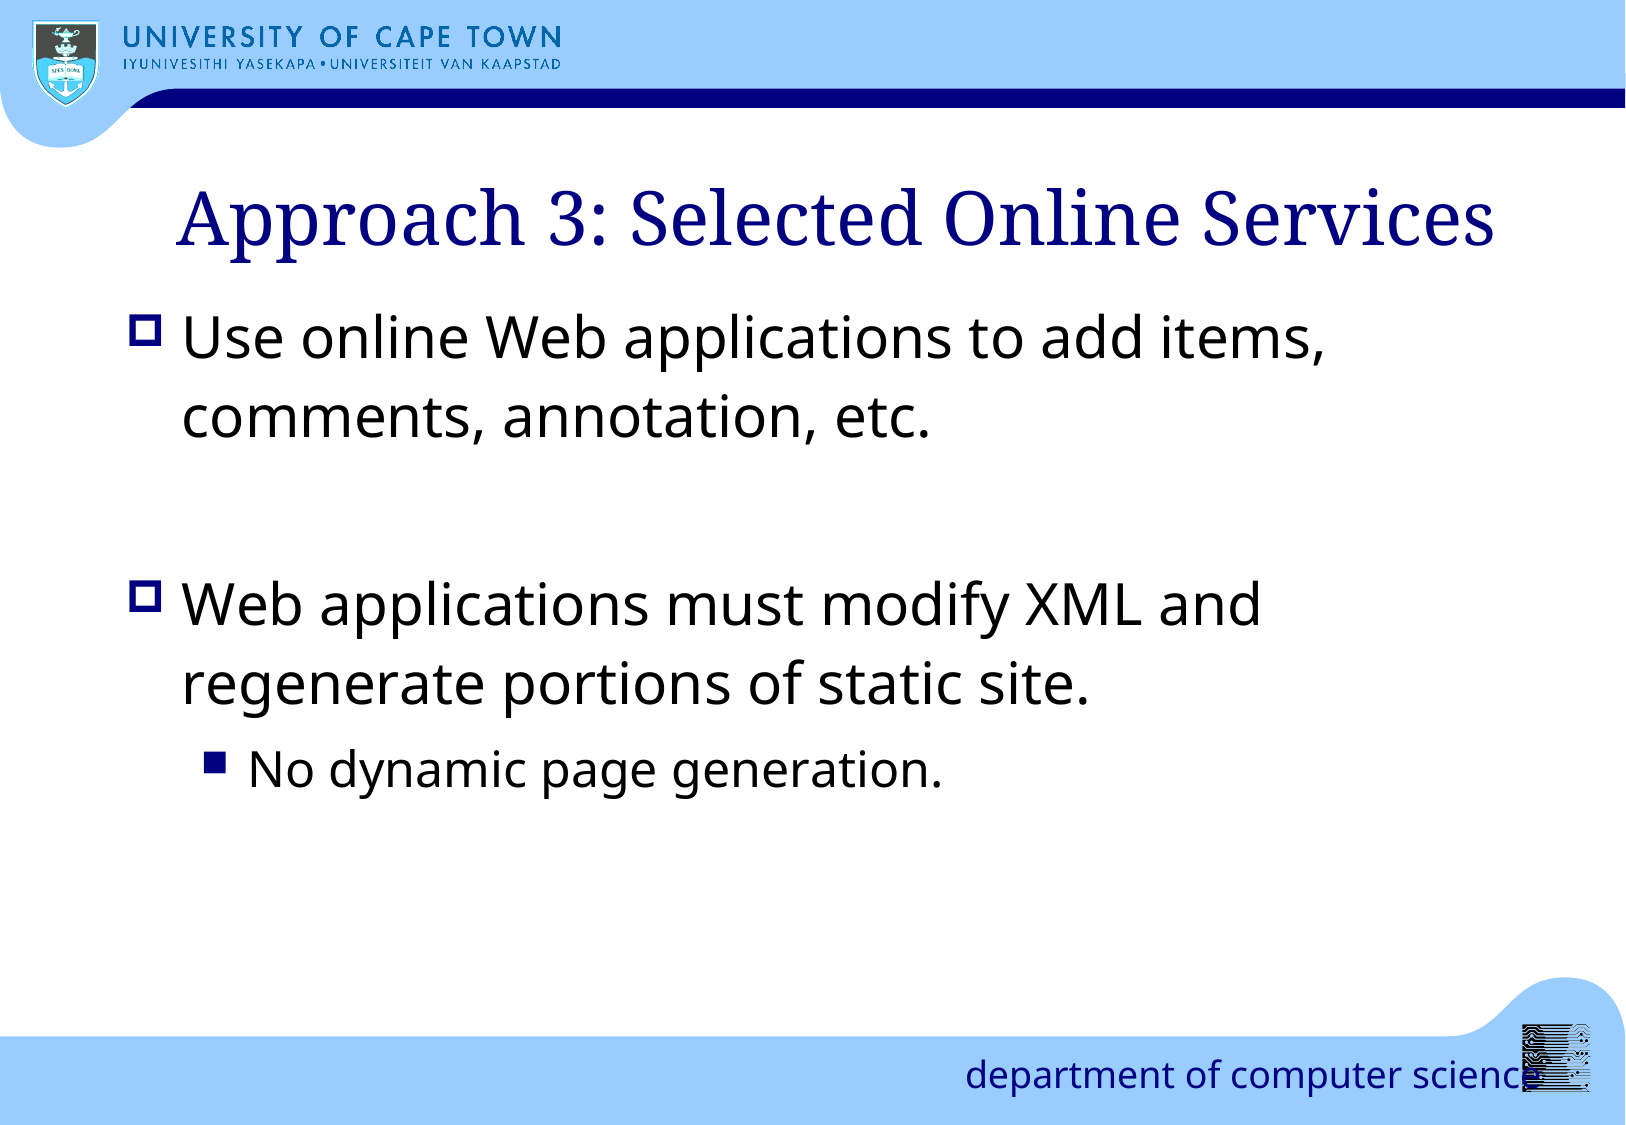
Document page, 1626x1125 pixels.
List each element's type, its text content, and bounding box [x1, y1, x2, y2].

picture [1526, 1070, 1536, 1076]
picture [120, 23, 563, 71]
title Approach 3: Selected Online Services [134, 140, 1571, 268]
list Use online Web applications to add items, comments, annotation, etc. Web applications must modify XML and regenerate portions of static site. No dynamic page generation. [125, 296, 1570, 949]
picture [1522, 1024, 1591, 1092]
